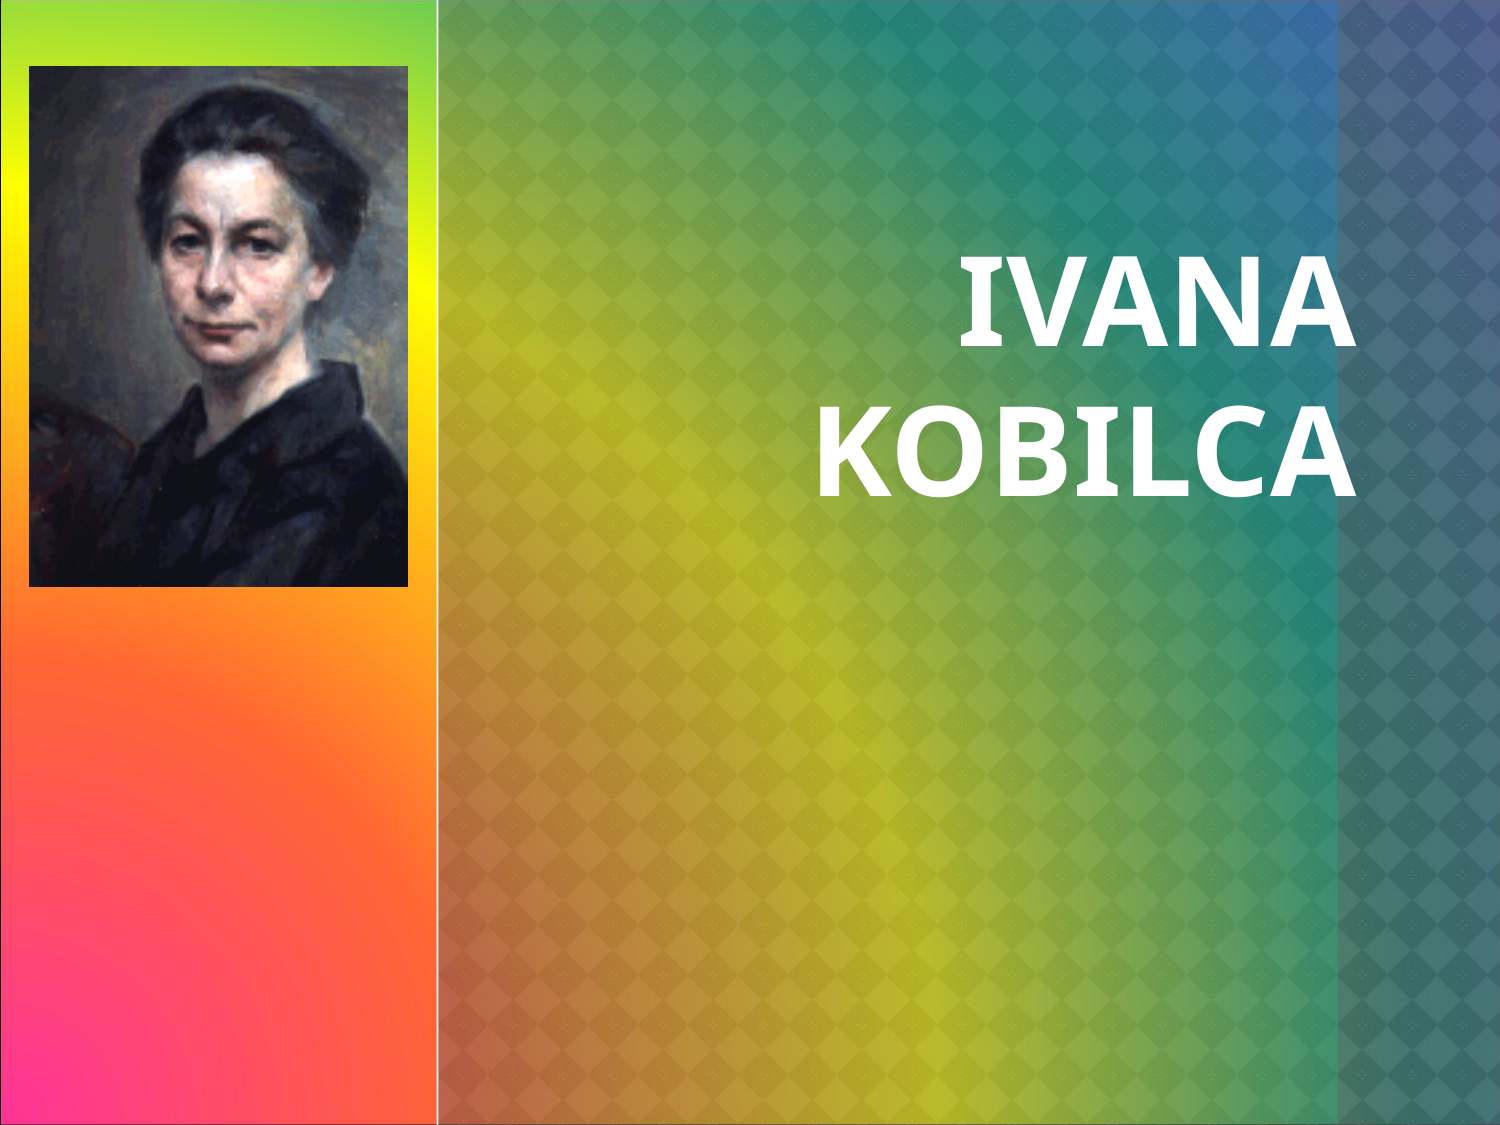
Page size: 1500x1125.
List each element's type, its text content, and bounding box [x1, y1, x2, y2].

picture [0, 0, 436, 1125]
picture [439, 0, 1500, 1125]
title IVANA KOBILCA [537, 196, 1365, 522]
